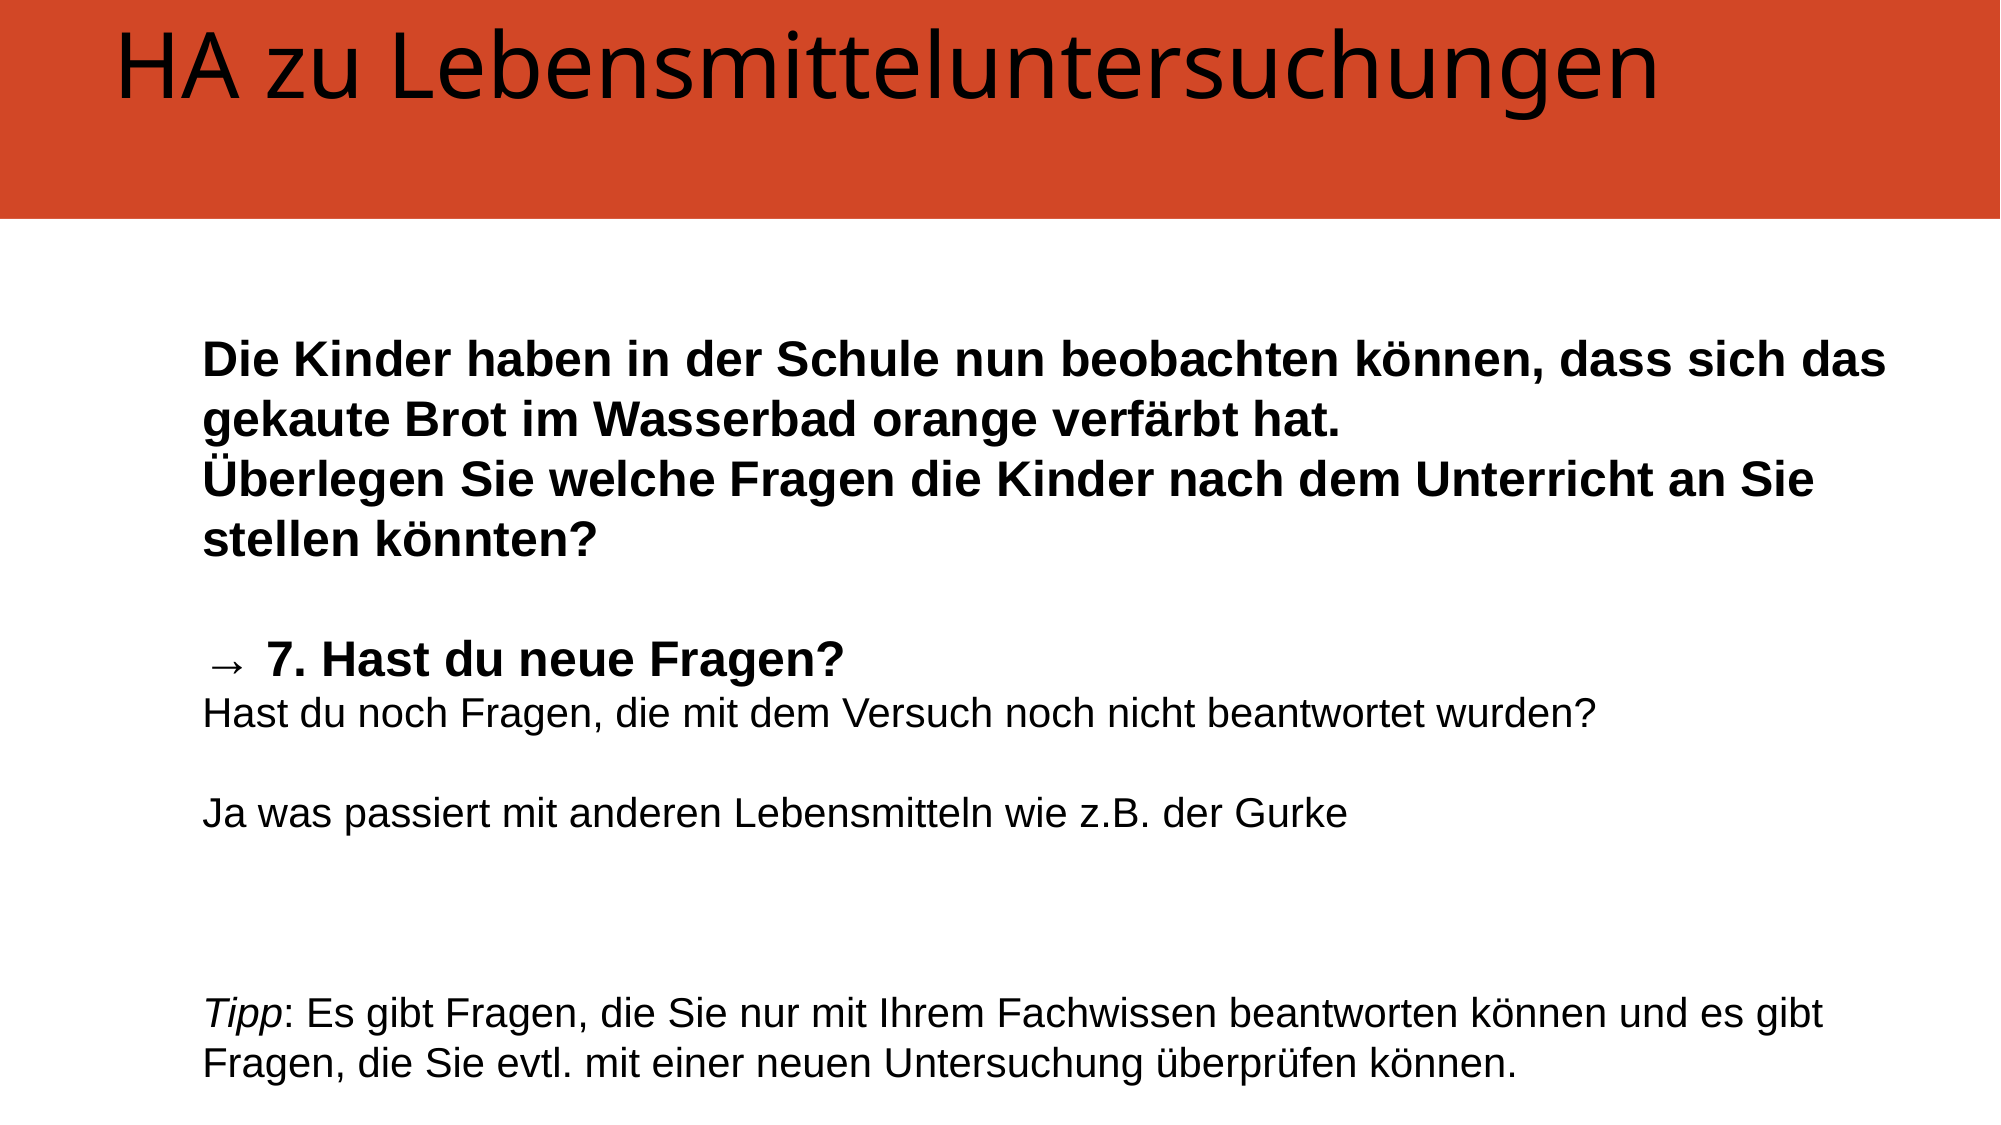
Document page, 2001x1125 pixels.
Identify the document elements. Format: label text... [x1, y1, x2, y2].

title HA zu Lebensmitteluntersuchungen [99, 0, 1863, 199]
text_box Die Kinder haben in der Schule nun beobachten können, dass sich das gekaute Brot im Wasserbad orange verfärbt hat. Überlegen Sie welche Fragen die Kinder nach dem Unterricht an Sie stellen könnten? → 7. Hast du neue Fragen? Hast du noch Fragen, die mit dem Versuch noch nicht beantwortet wurden? Ja was passiert mit anderen Lebensmitteln wie z.B. der Gurke Tipp: Es gibt Fragen, die Sie nur mit Ihrem Fachwissen beantworten können und es gibt Fragen, die Sie evtl. mit einer neuen Untersuchung überprüfen können. [187, 318, 1907, 1094]
